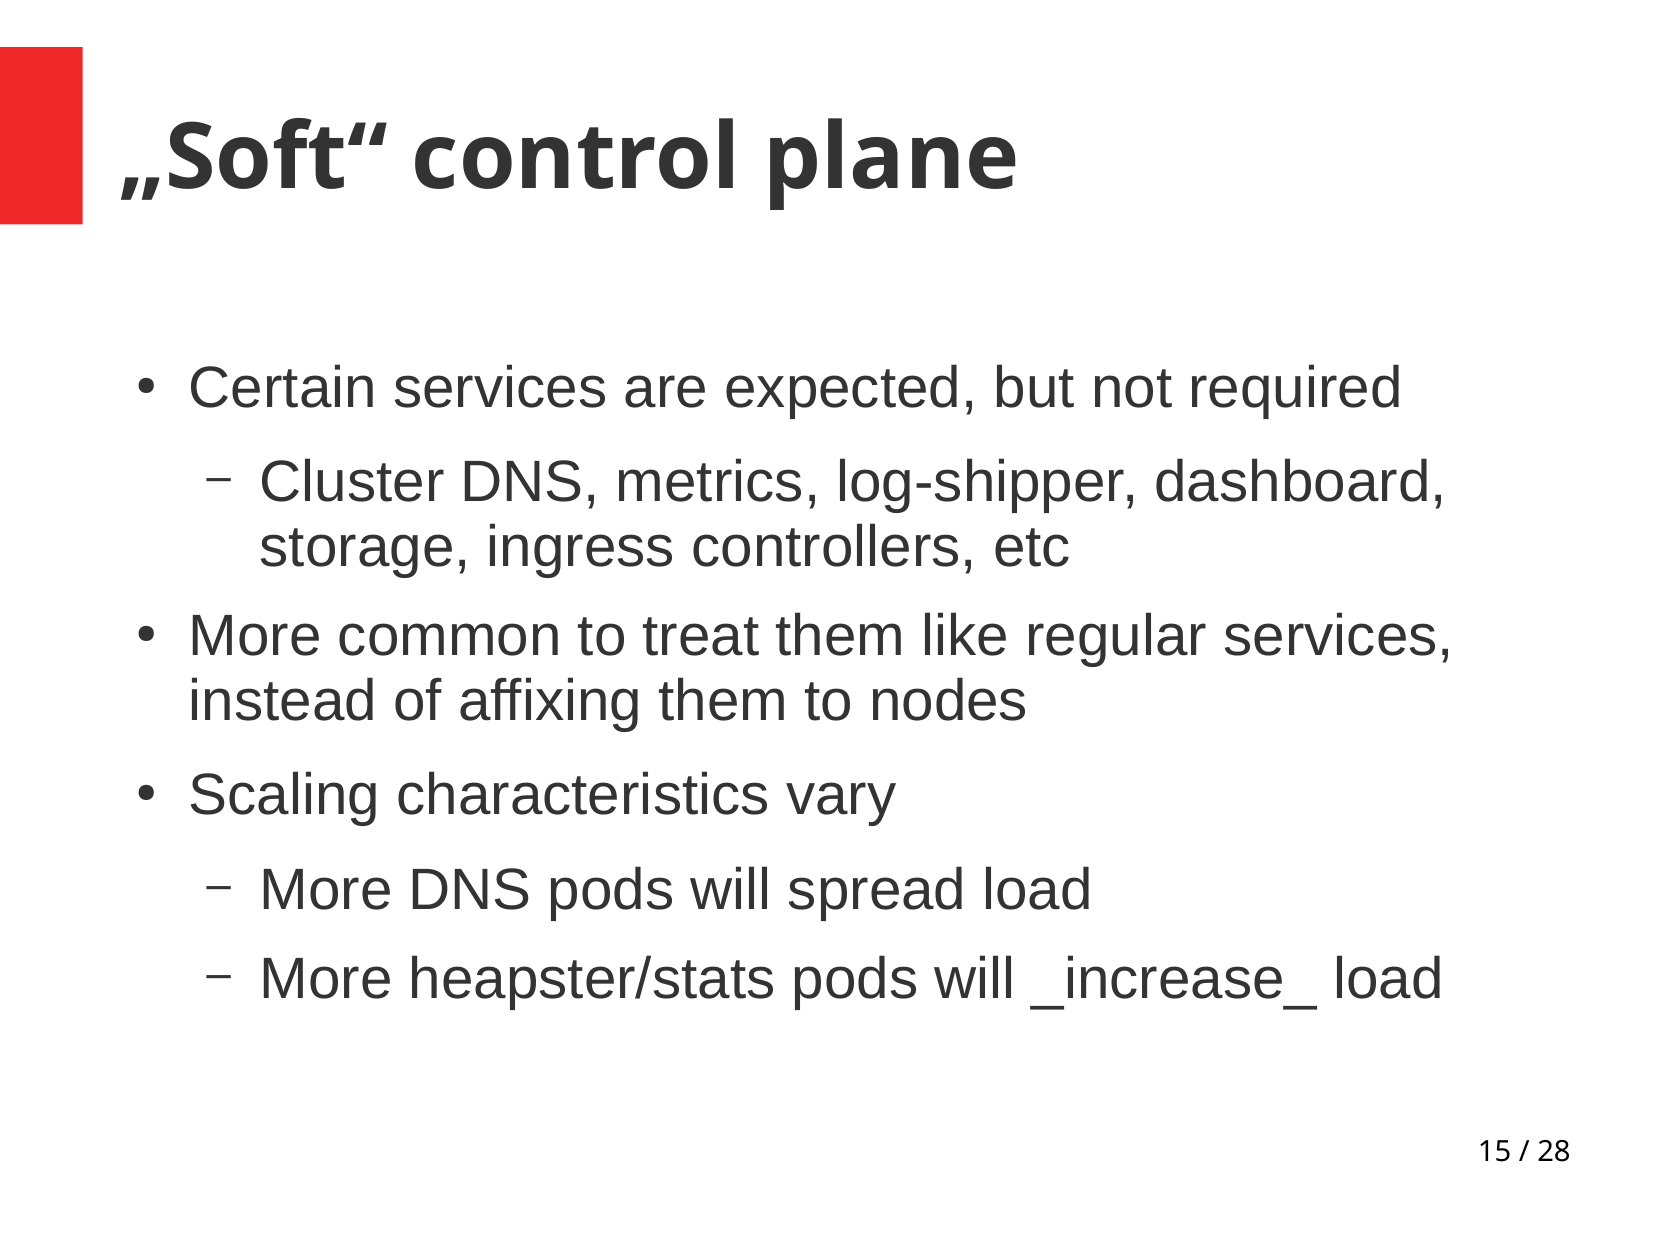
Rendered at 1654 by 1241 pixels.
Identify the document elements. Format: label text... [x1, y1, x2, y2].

list Certain services are expected, but not required Cluster DNS, metrics, log-shipper, dashboard, storage, ingress controllers, etc More common to treat them like regular services, instead of affixing them to nodes Scaling characteristics vary More DNS pods will spread load More heapster/stats pods will _increase_ load [118, 354, 1536, 1074]
title „Soft“ control plane [118, 49, 1571, 257]
